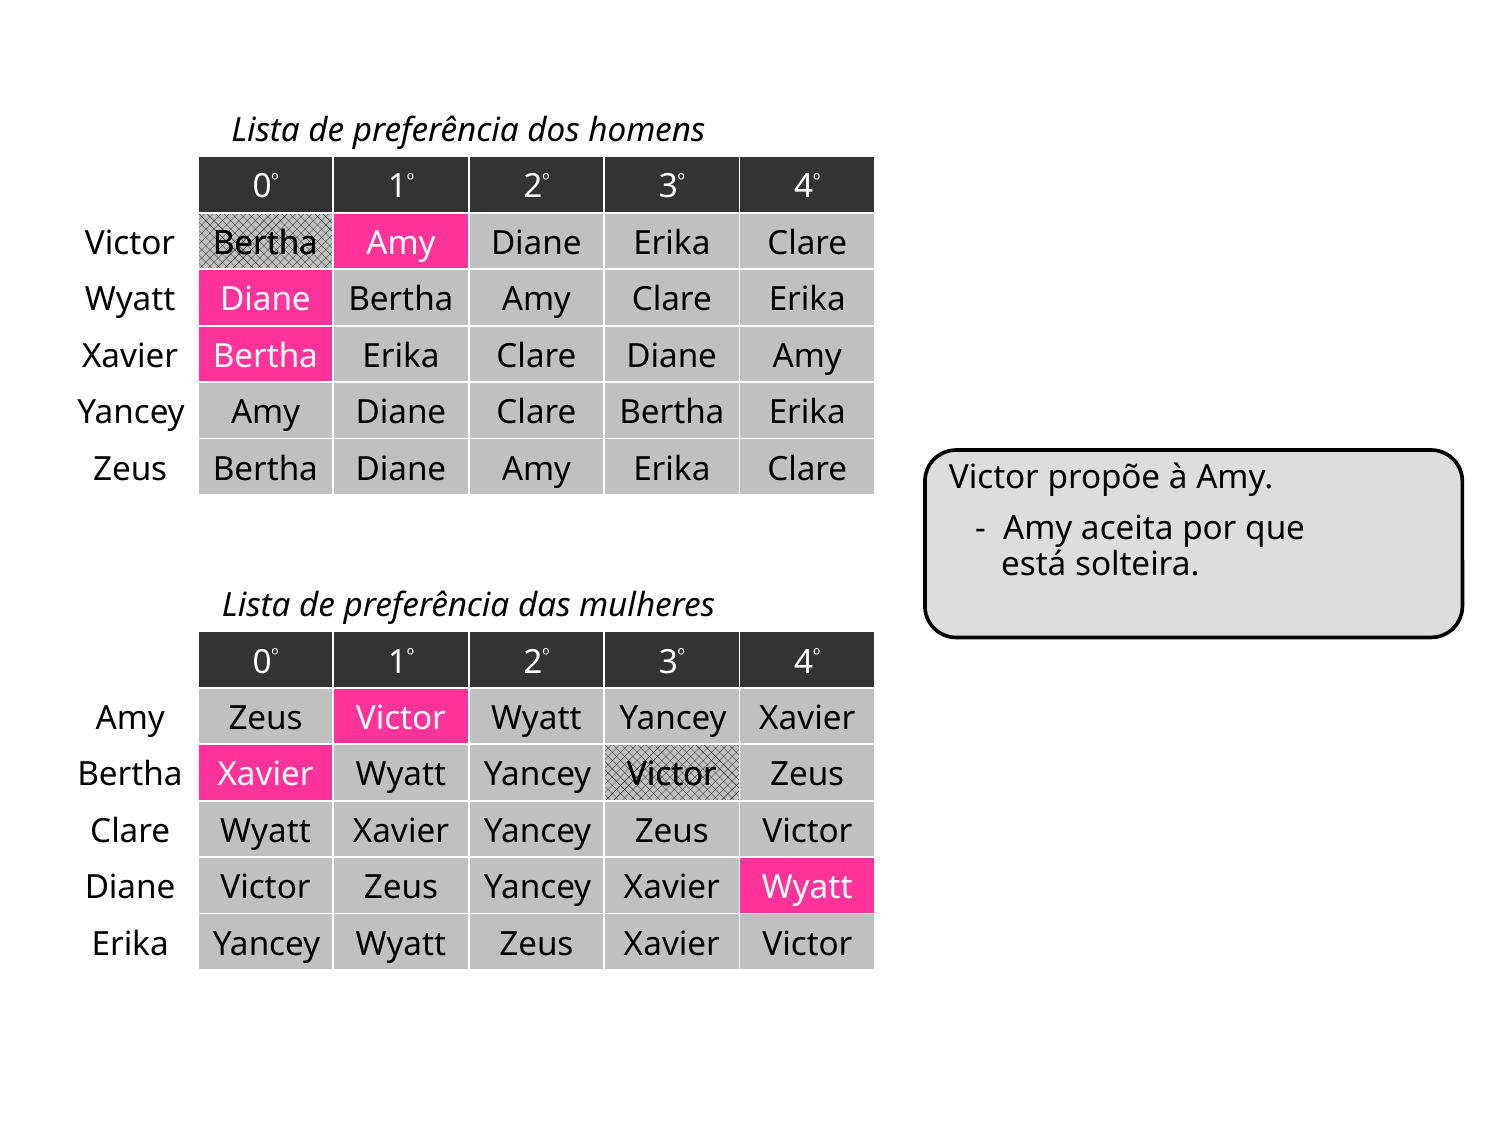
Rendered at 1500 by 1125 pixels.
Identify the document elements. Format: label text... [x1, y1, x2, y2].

text_box Amy [334, 212, 469, 270]
text_box Xavier [197, 744, 334, 801]
text_box Victor [333, 687, 469, 745]
text_box Diane [197, 270, 334, 325]
text_box Victor propõe à Amy. - Amy aceita por que está solteira. [924, 450, 1463, 638]
text_box Bertha [197, 325, 334, 383]
text_box Victor [604, 744, 740, 801]
text_box Bertha [197, 212, 334, 270]
text_box Wyatt [739, 857, 875, 914]
